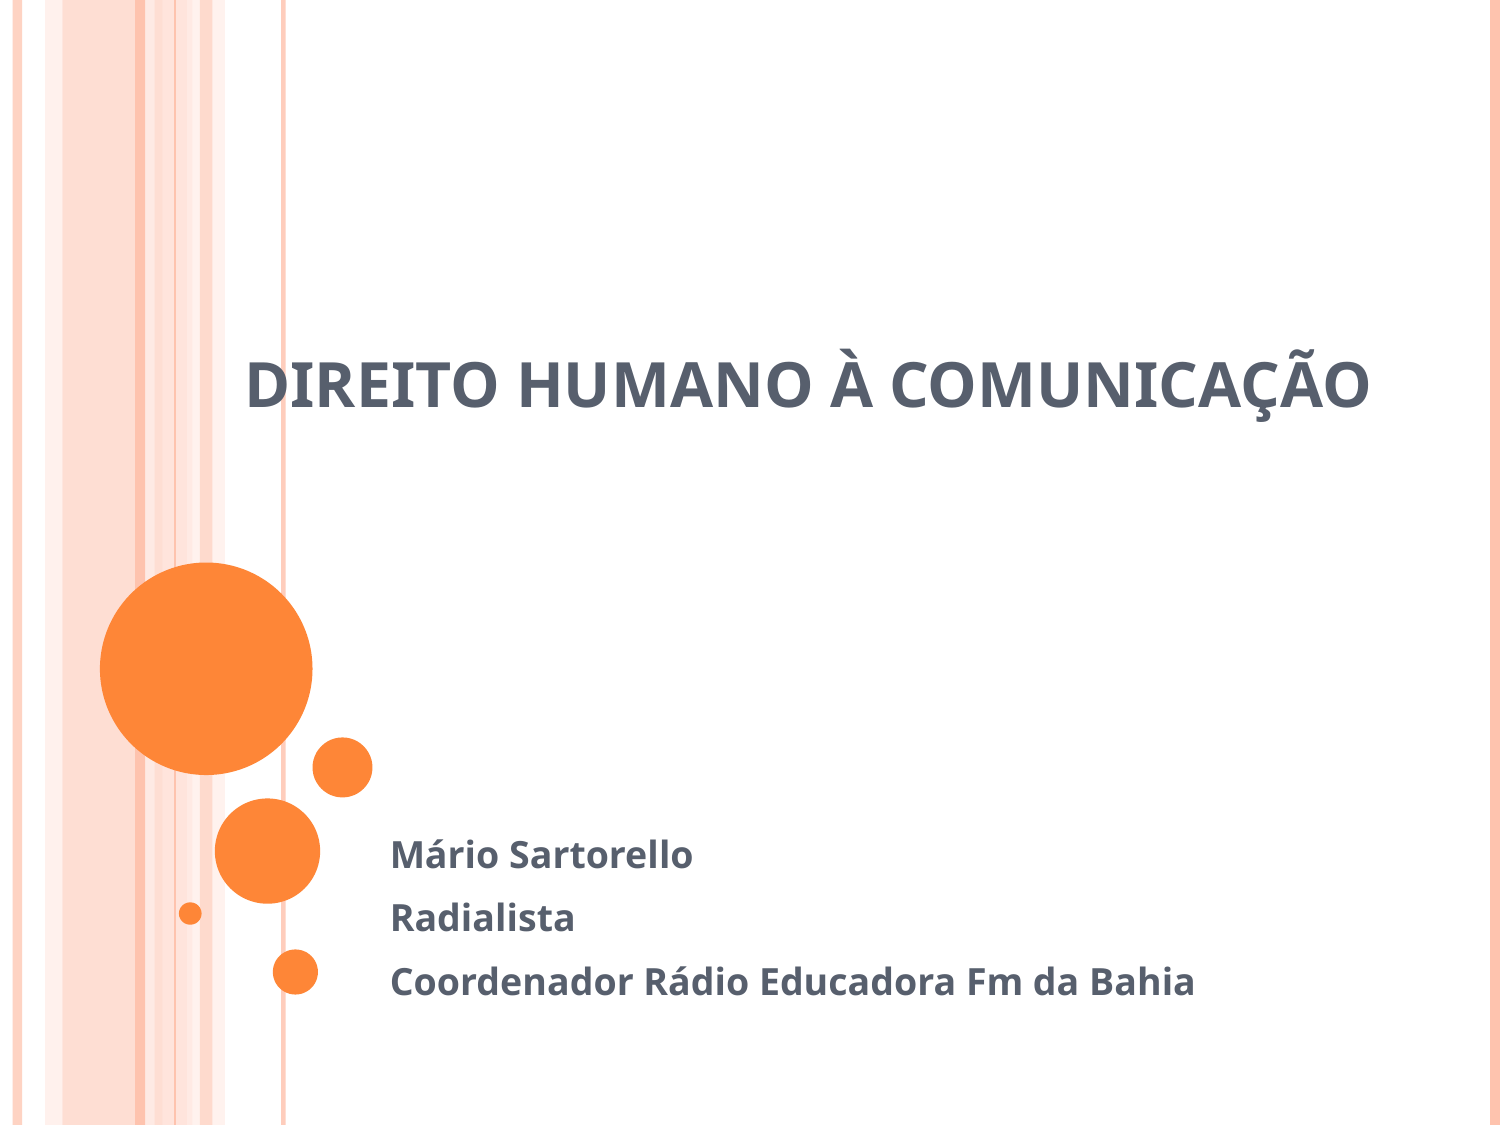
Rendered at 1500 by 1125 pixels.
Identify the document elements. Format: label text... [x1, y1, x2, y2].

text_box Mário Sartorello Radialista Coordenador Rádio Educadora Fm da Bahia [374, 820, 1388, 1046]
title DIREITO HUMANO À COMUNICAÇÃO [229, 199, 1500, 519]
